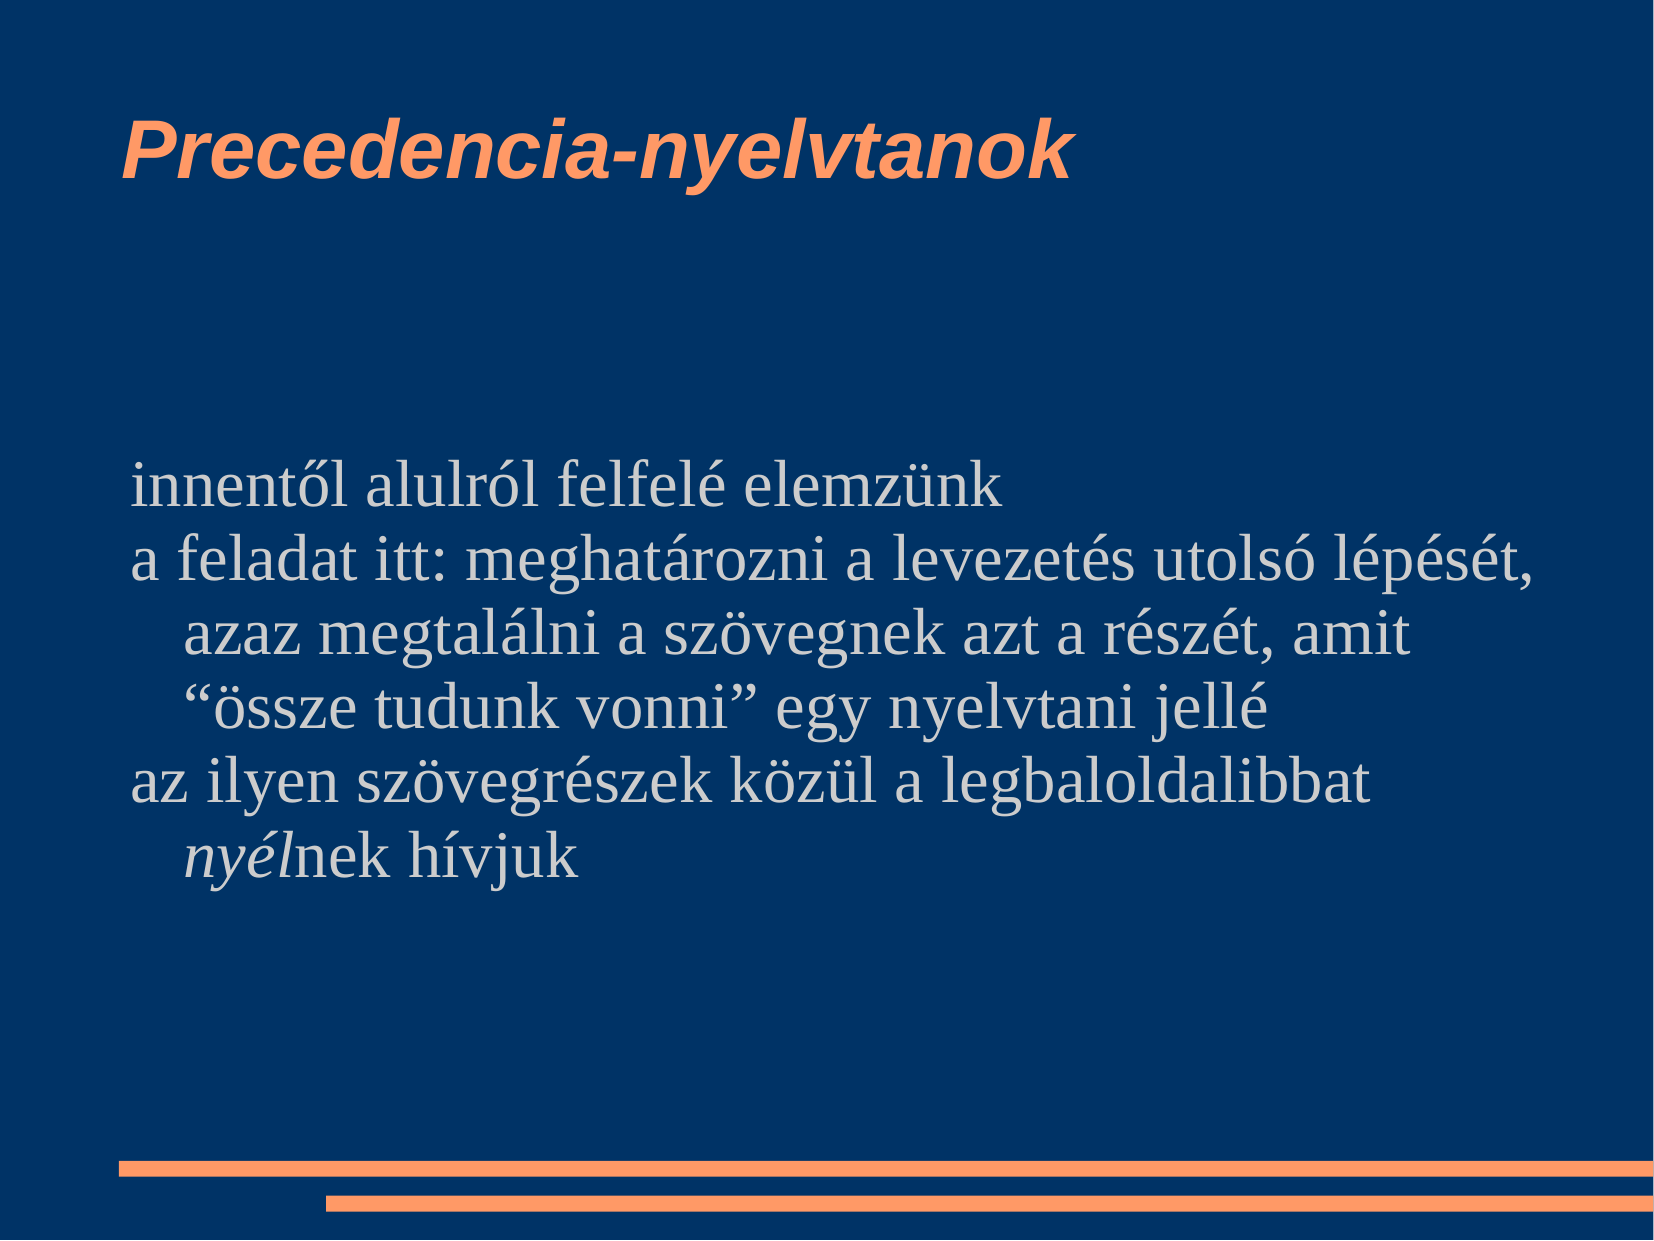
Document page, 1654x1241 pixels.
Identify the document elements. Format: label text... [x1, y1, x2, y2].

subtitle innentől alulról felfelé elemzünk a feladat itt: meghatározni a levezetés utolsó lépését, azaz megtalálni a szövegnek azt a részét, amit “össze tudunk vonni” egy nyelvtani jellé az ilyen szövegrészek közül a legbaloldalibbat nyélnek hívjuk [112, 225, 1552, 1114]
title Precedencia-nyelvtanok [121, 46, 1534, 225]
